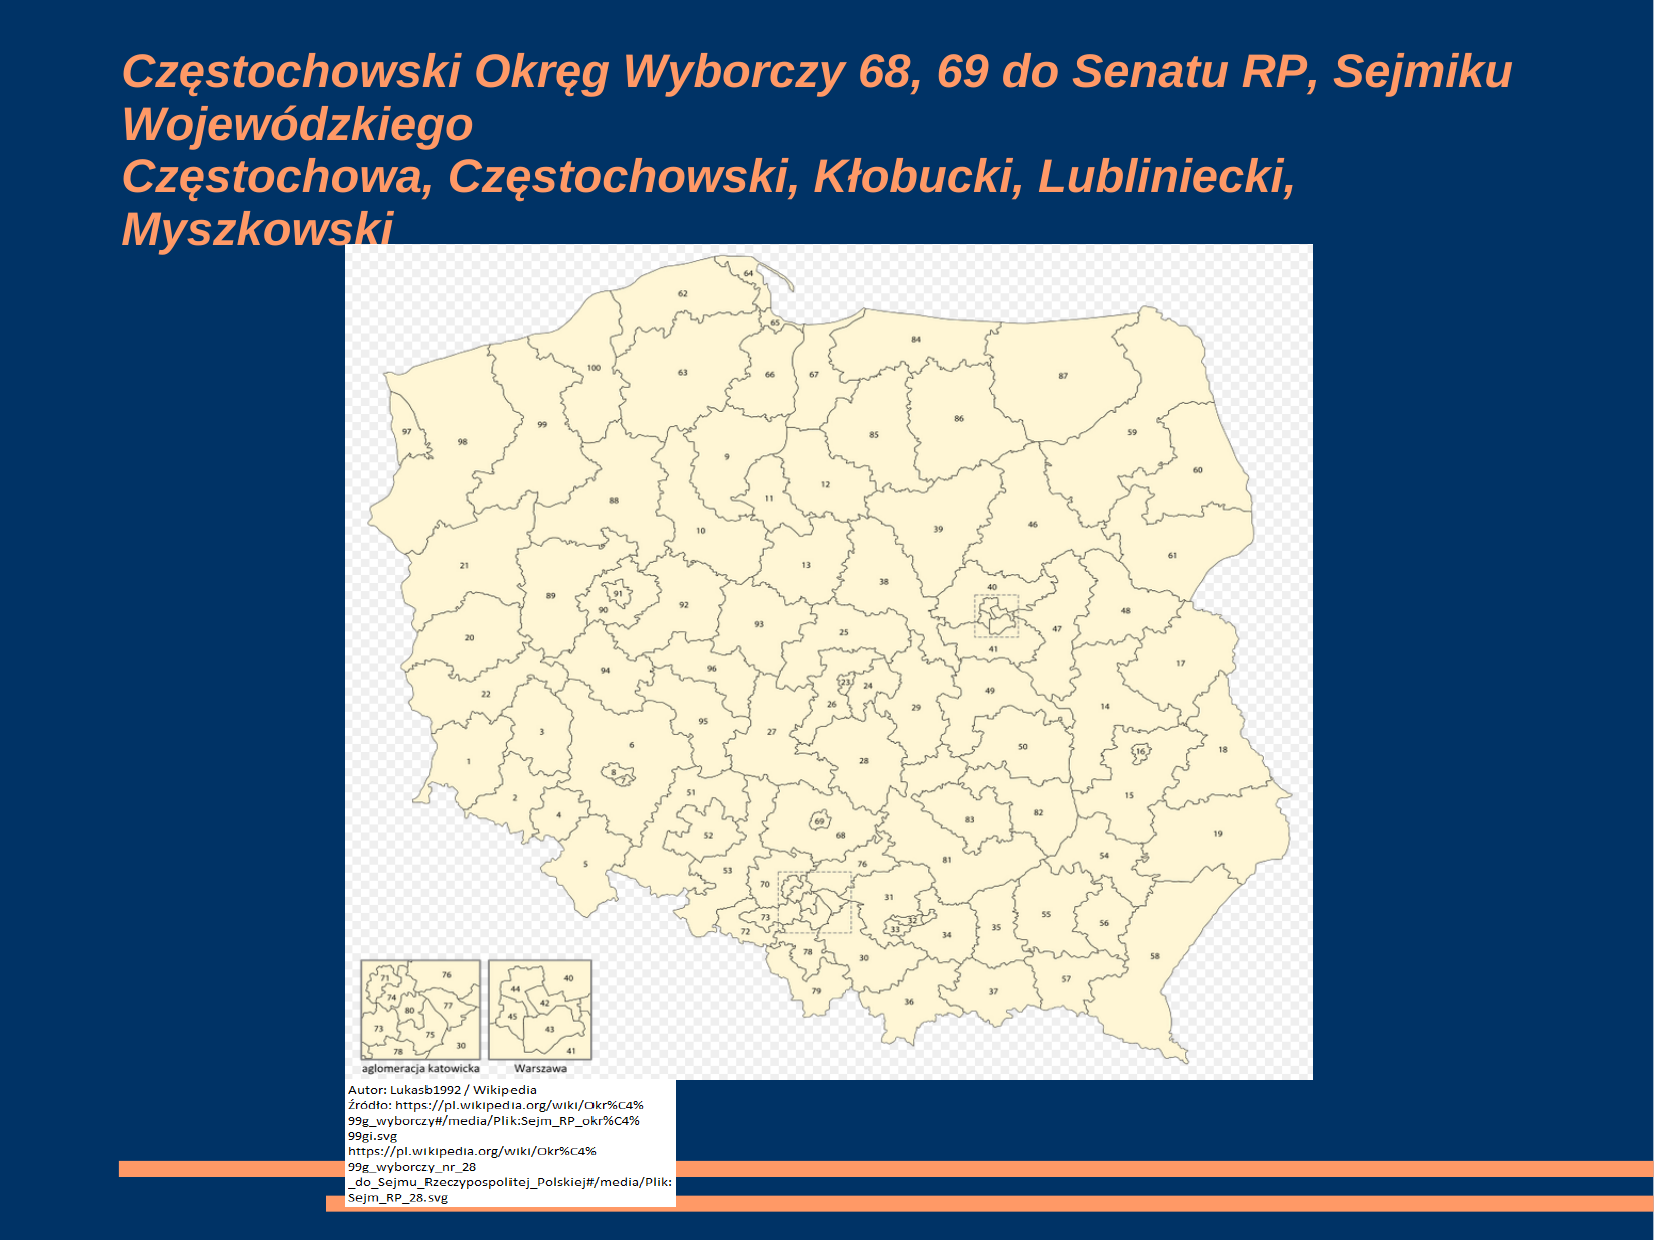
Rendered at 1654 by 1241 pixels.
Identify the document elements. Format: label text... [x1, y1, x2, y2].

title Częstochowski Okręg Wyborczy 68, 69 do Senatu RP, Sejmiku Wojewódzkiego Częstochowa, Częstochowski, Kłobucki, Lubliniecki, Myszkowski [121, 43, 1534, 257]
picture [345, 244, 1313, 1207]
